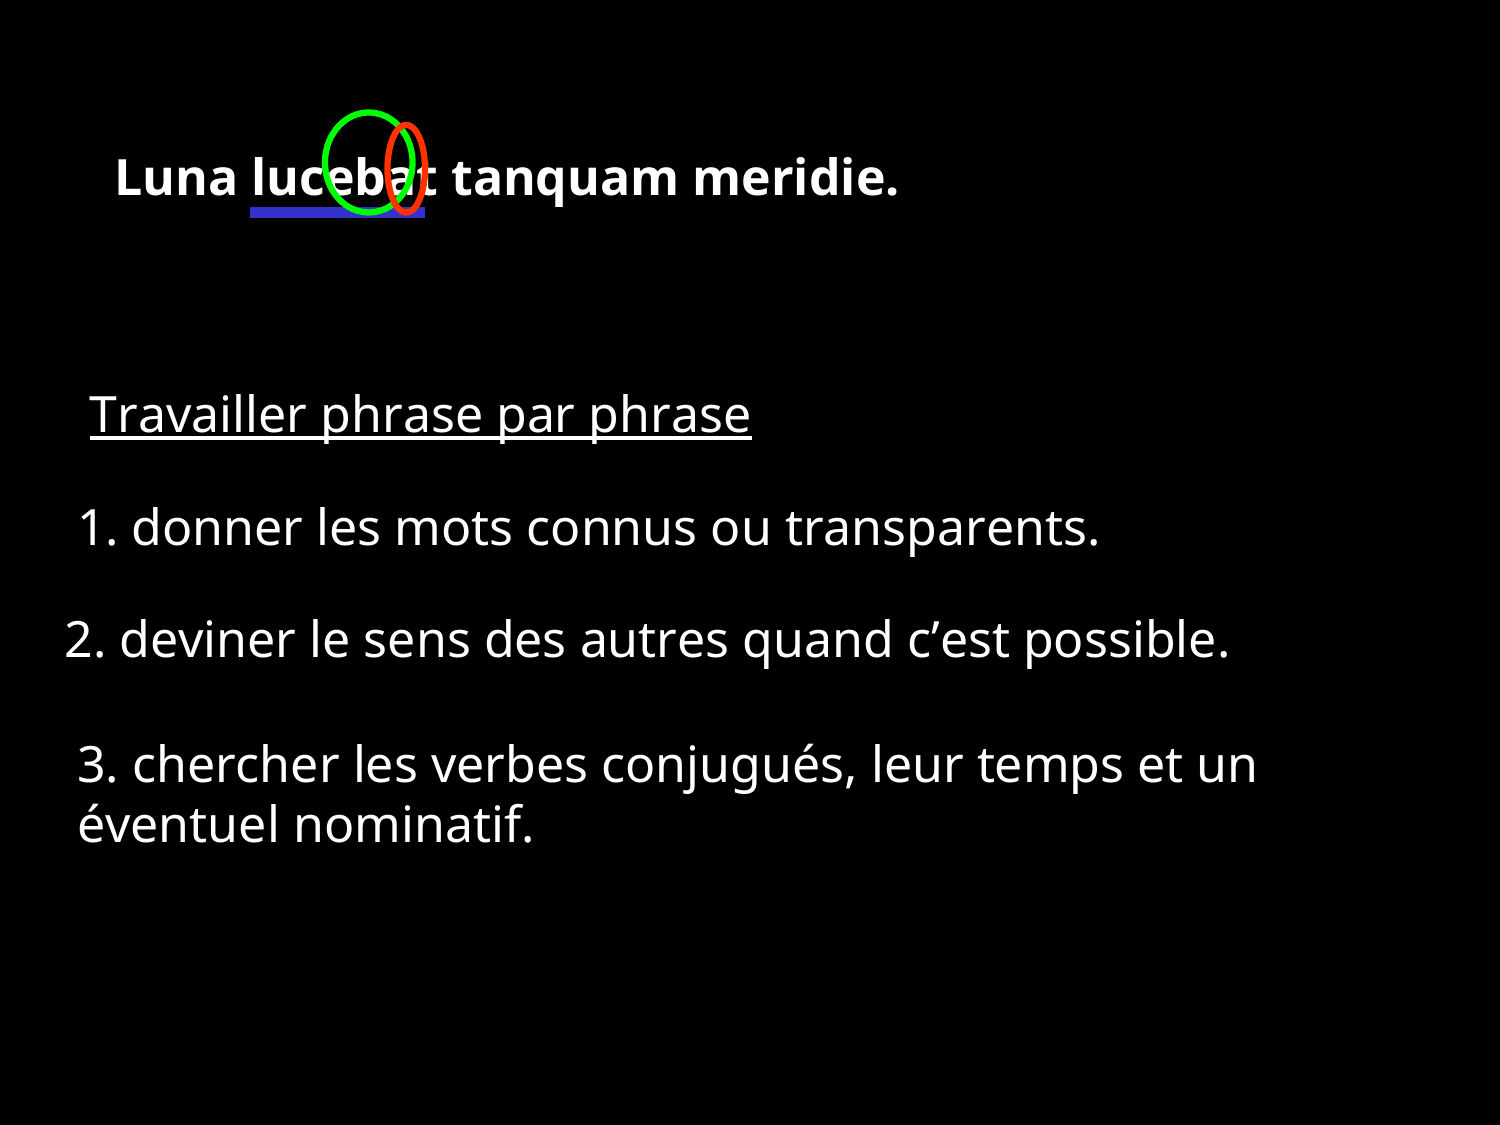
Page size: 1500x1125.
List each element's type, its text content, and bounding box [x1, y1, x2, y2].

text_box Luna lucebat tanquam meridie. [400, 137, 421, 207]
text_box 2. deviner le sens des autres quand c’est possible. [50, 599, 1476, 676]
text_box 3. chercher les verbes conjugués, leur temps et un éventuel nominatif. [62, 724, 1401, 861]
text_box Luna lucebat tanquam meridie. [329, 137, 390, 207]
text_box Luna lucebat tanquam meridie. [99, 137, 341, 213]
text_box Luna lucebat tanquam meridie. [420, 137, 1263, 213]
text_box 1. donner les mots connus ou transparents. [62, 487, 1476, 563]
text_box Travailler phrase par phrase [74, 374, 1463, 451]
